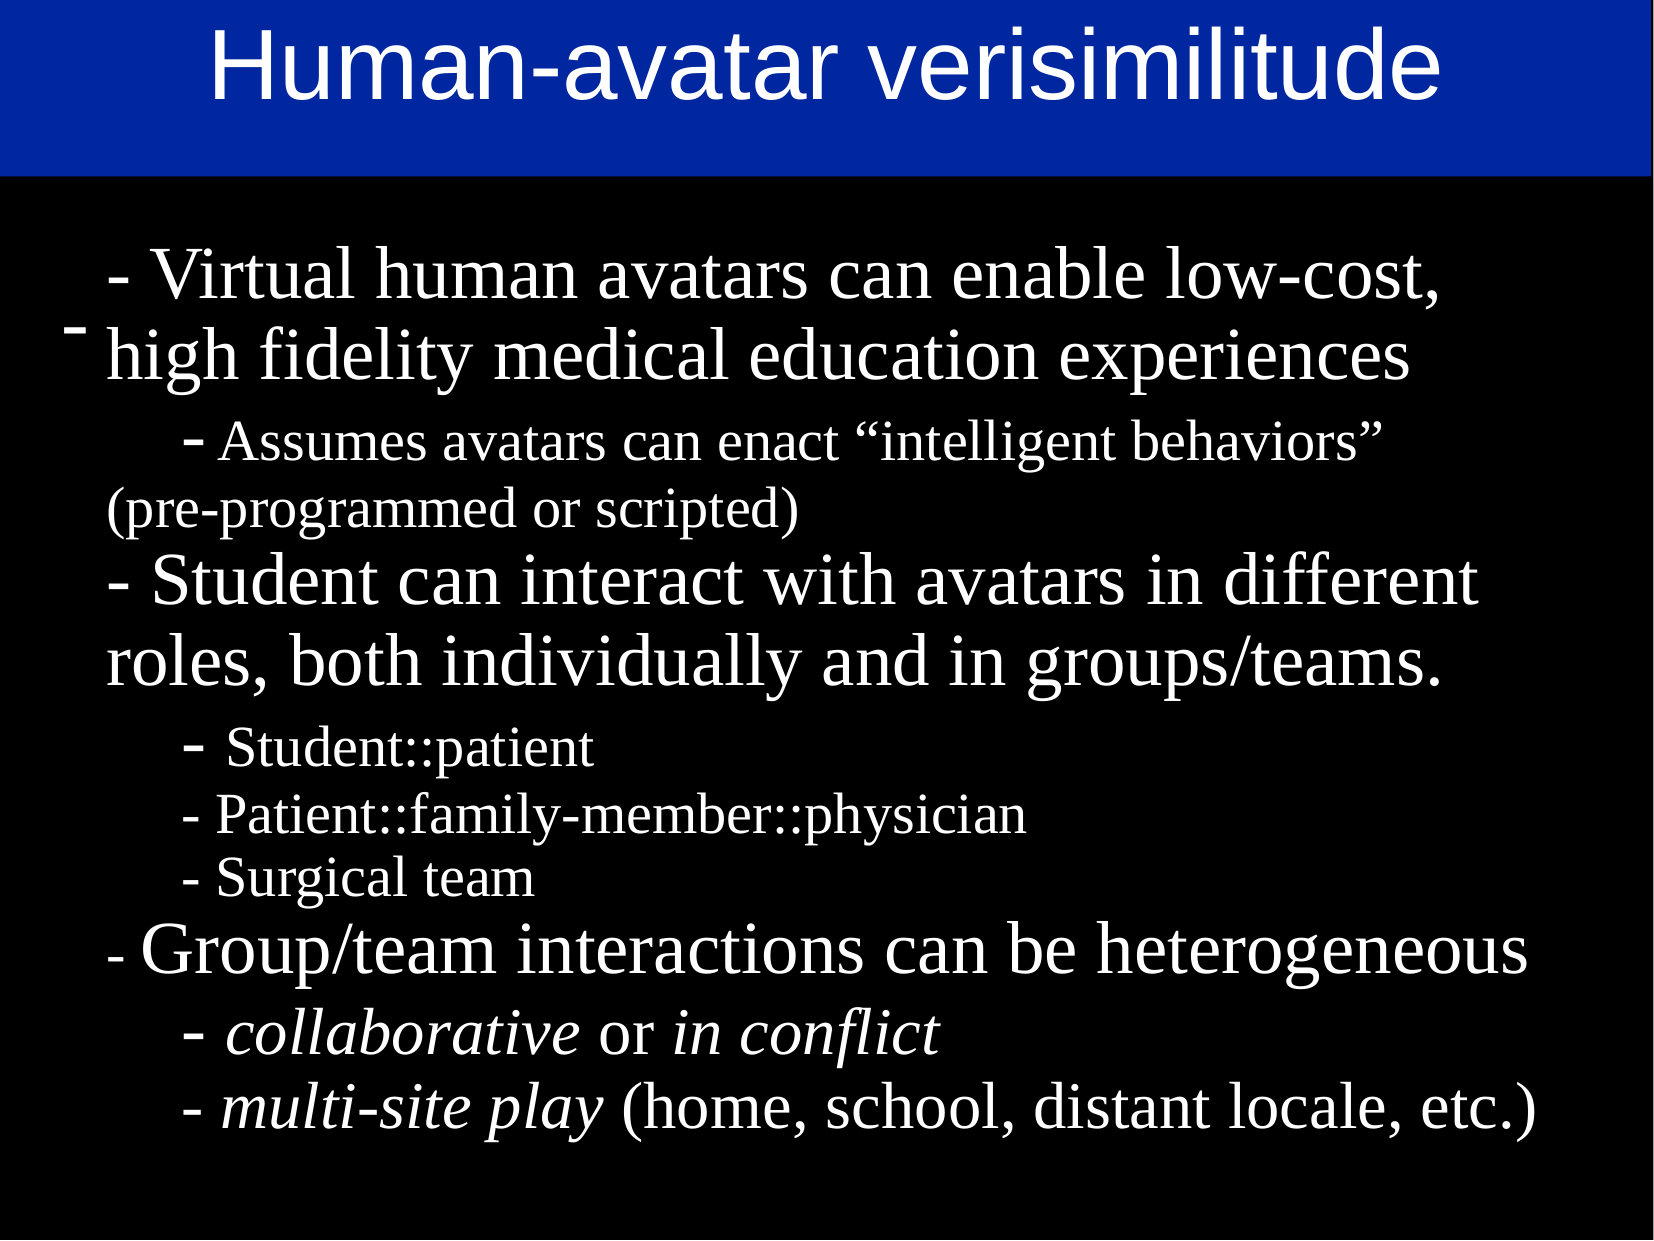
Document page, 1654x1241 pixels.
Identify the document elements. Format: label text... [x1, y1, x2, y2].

subtitle - [5, 177, 1651, 970]
text_box Human-avatar verisimilitude [9, 0, 1644, 177]
text_box - Virtual human avatars can enable low-cost, high fidelity medical education experiences - Assumes avatars can enact “intelligent behaviors” (pre-programmed or scripted) - Student can interact with avatars in different roles, both individually and in groups/teams. - Student::patient - Patient::family-member::physician - Surgical team - Group/team interactions can be heterogeneous - collaborative or in conflict - multi-site play (home, school, distant locale, etc.) [90, 226, 1606, 1241]
